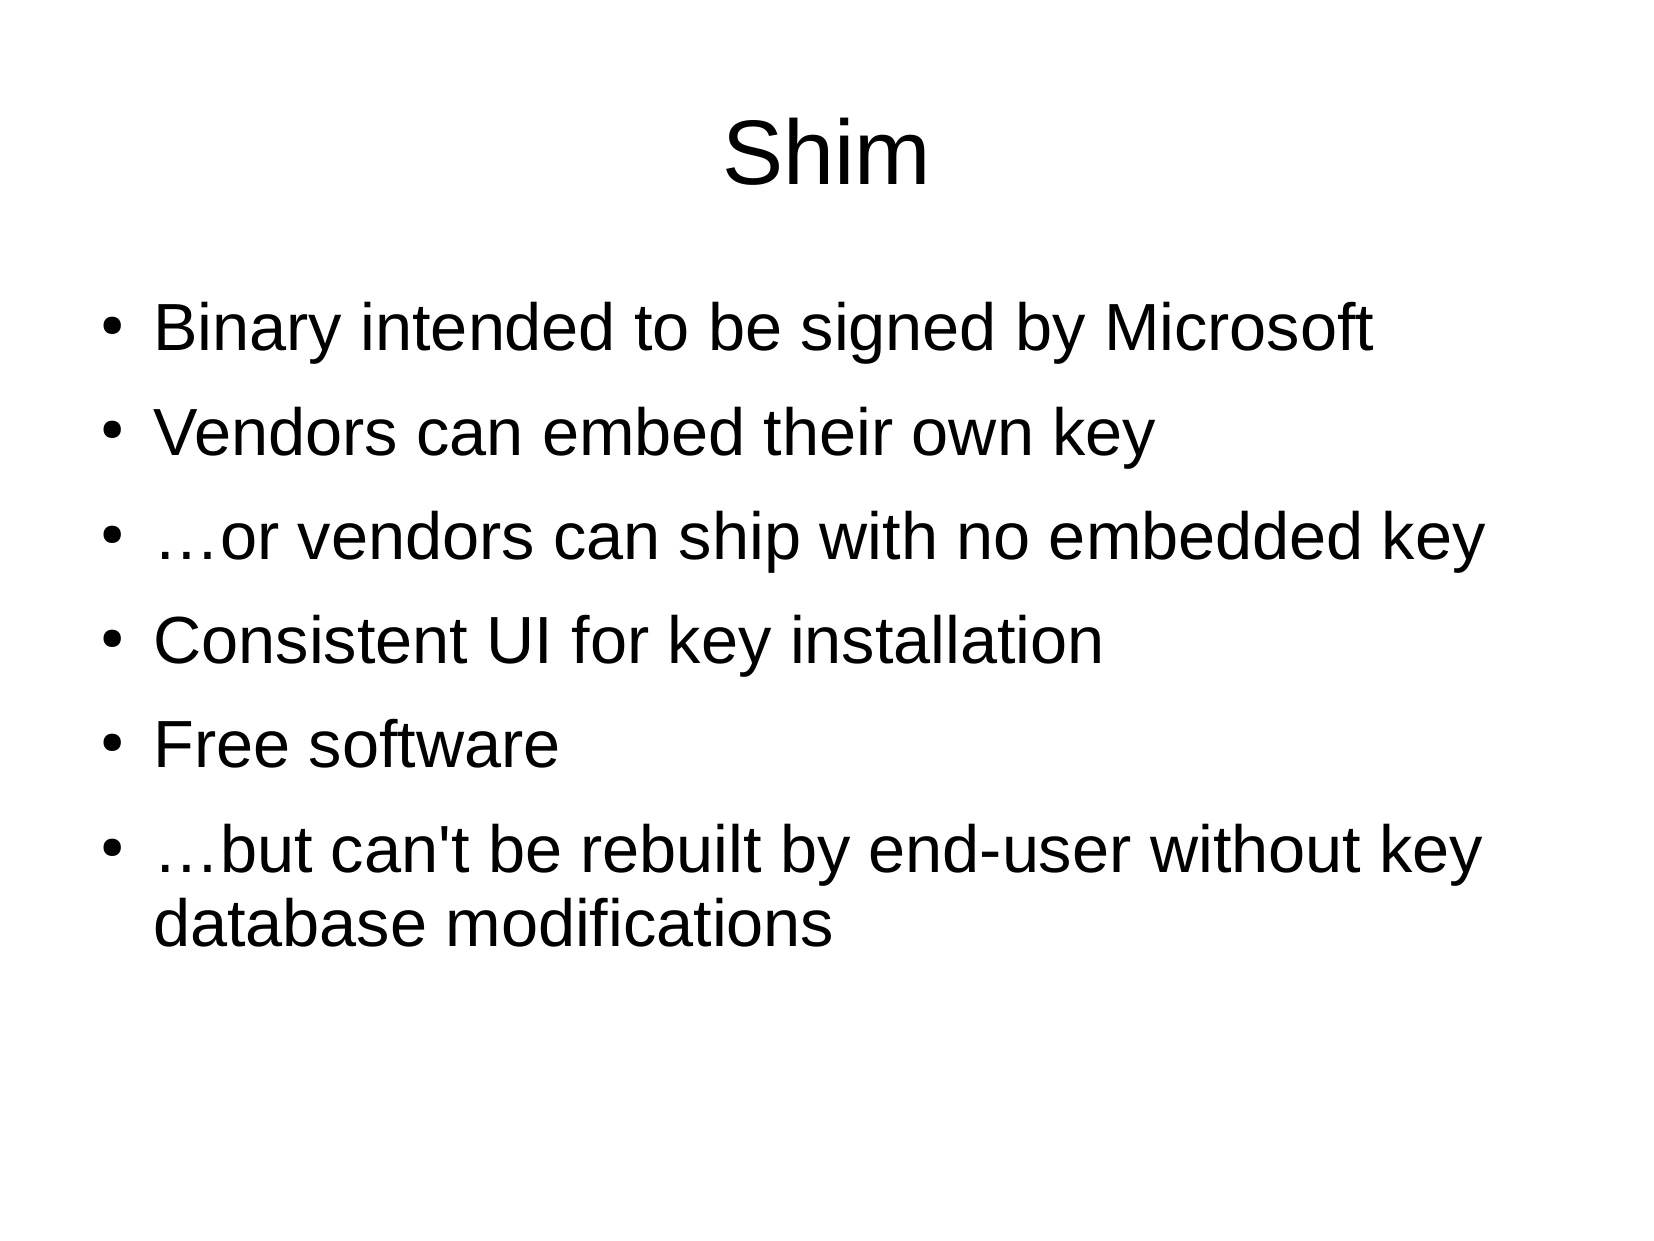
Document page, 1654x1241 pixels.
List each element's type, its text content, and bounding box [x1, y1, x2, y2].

title Shim [82, 49, 1571, 257]
list Binary intended to be signed by Microsoft Vendors can embed their own key …or vendors can ship with no embedded key Consistent UI for key installation Free software …but can't be rebuilt by end-user without key database modifications [82, 290, 1538, 1010]
